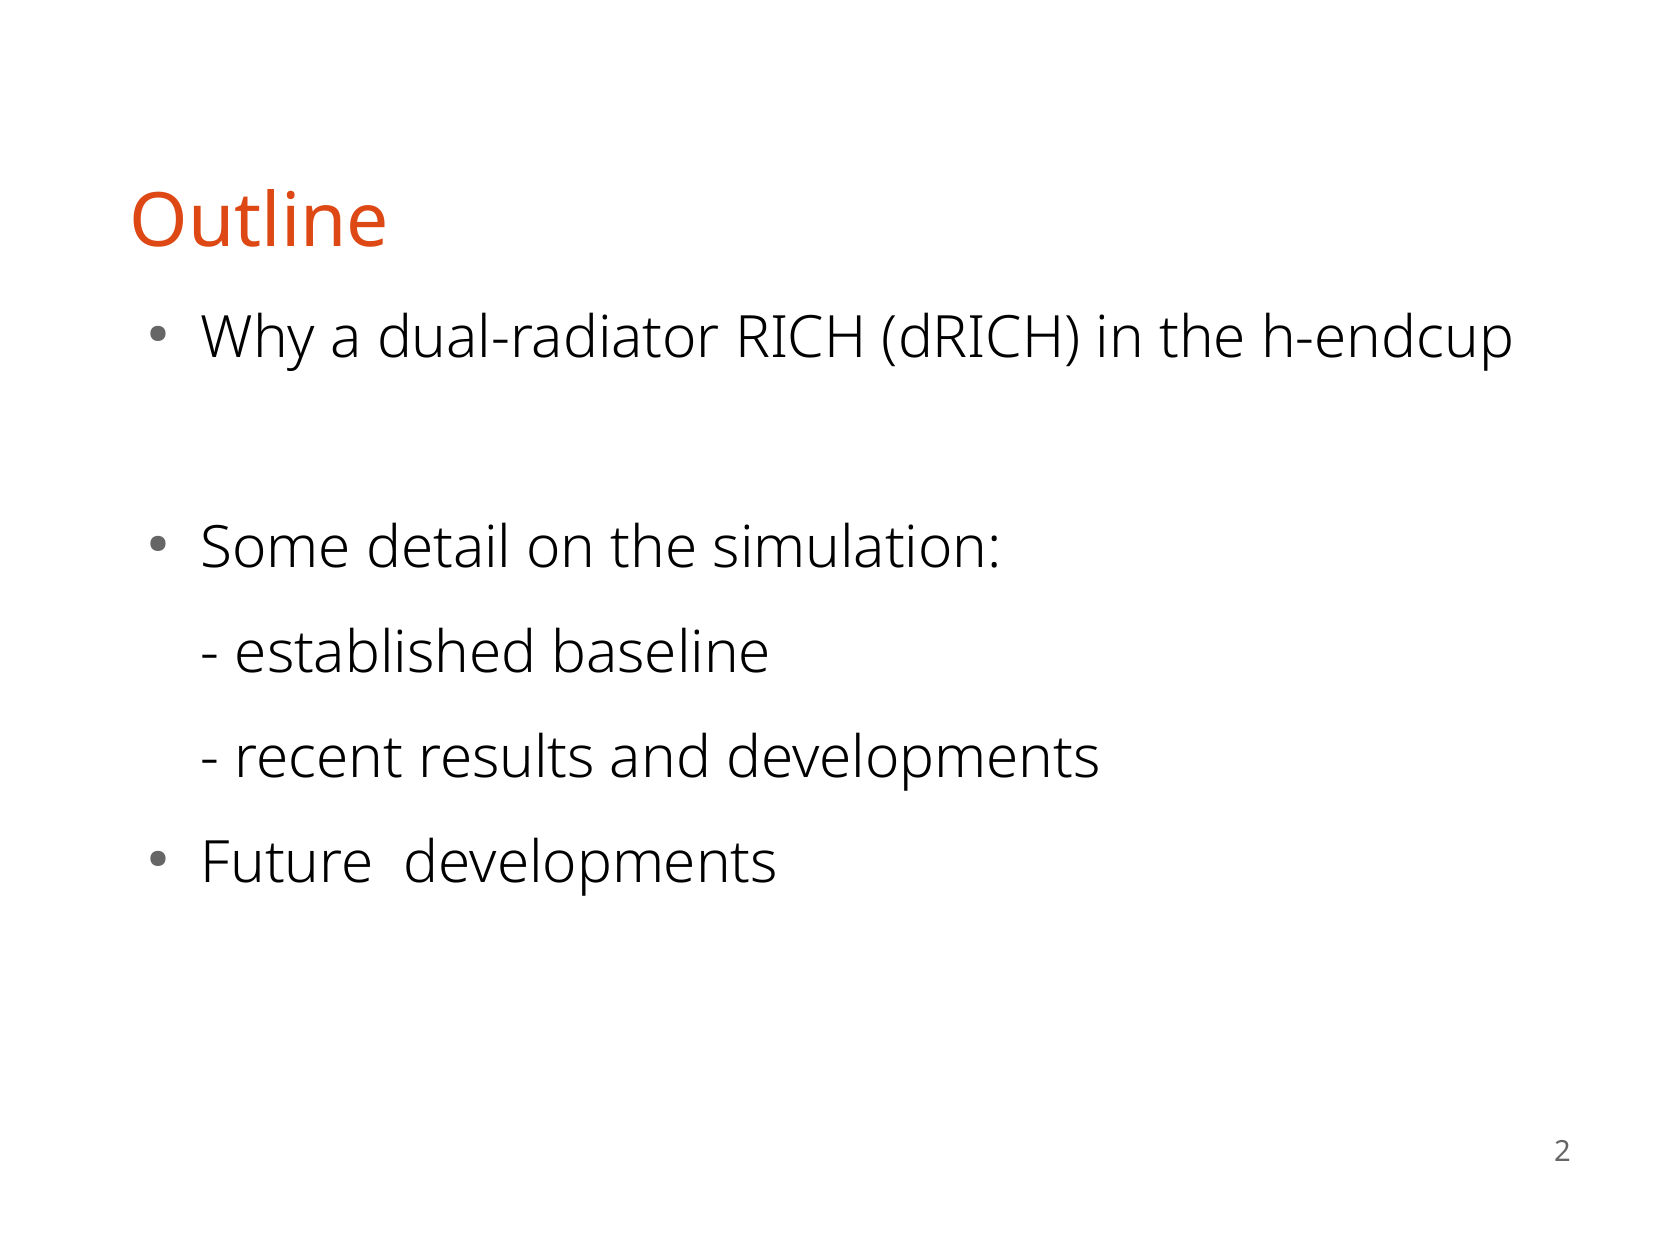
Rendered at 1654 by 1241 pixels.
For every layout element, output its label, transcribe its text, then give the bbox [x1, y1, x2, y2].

list Why a dual-radiator RICH (dRICH) in the h-endcup Some detail on the simulation: - established baseline - recent results and developments Future developments [129, 295, 1518, 1010]
title Outline [129, 153, 1518, 281]
